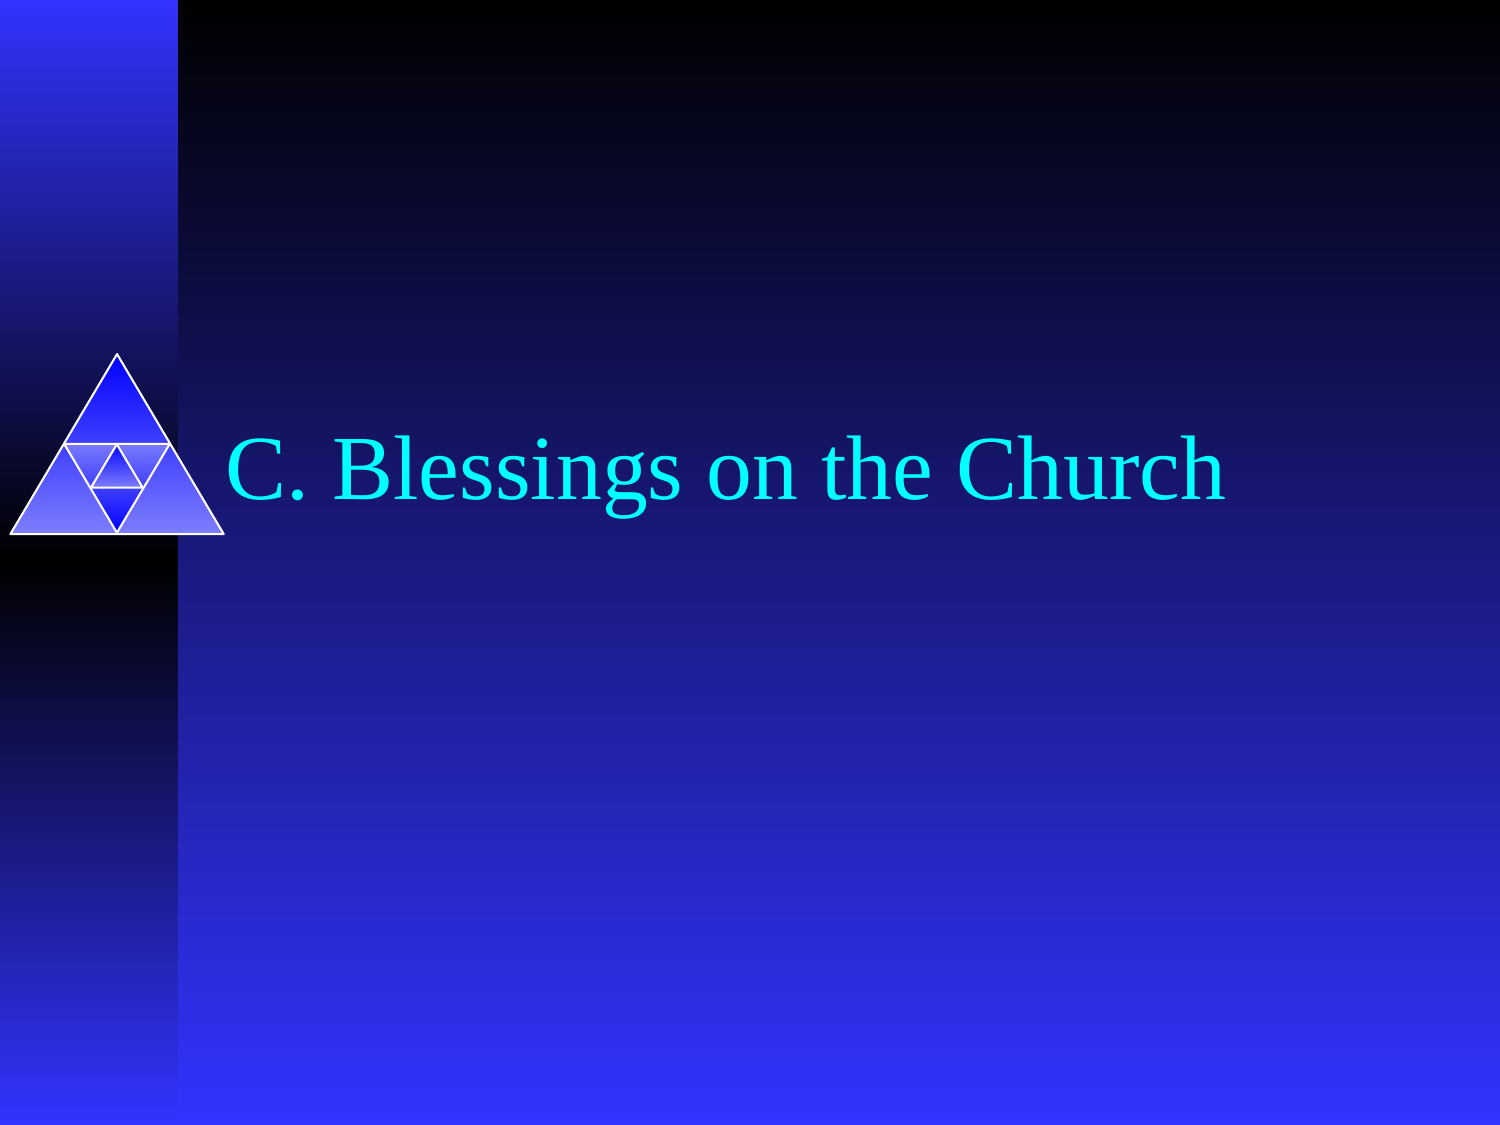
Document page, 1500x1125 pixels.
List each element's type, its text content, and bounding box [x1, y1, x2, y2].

title C. Blessings on the Church [225, 374, 1463, 563]
